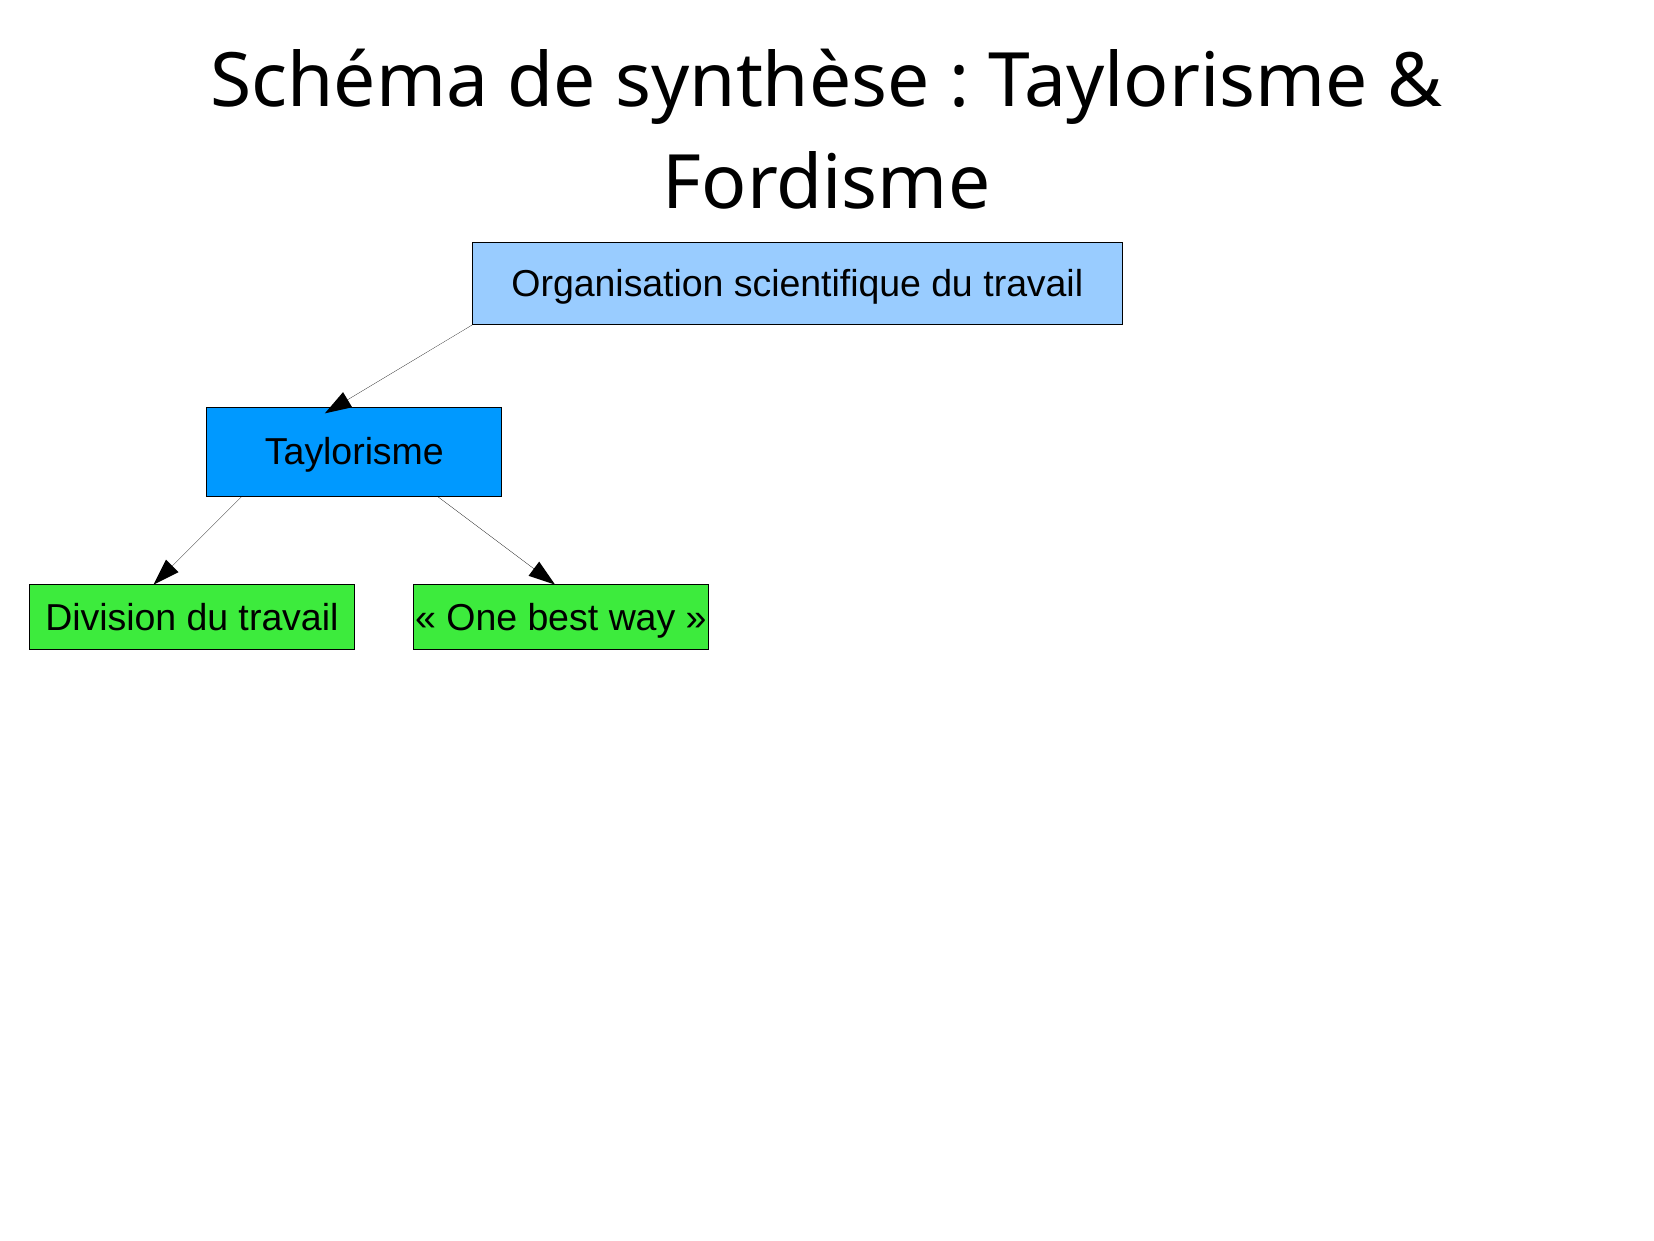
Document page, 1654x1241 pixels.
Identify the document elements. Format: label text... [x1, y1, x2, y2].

text_box Taylorisme [206, 407, 502, 497]
text_box « One best way » [413, 584, 709, 650]
text_box Division du travail [29, 584, 355, 650]
title Schéma de synthèse : Taylorisme & Fordisme [82, 49, 1571, 207]
text_box Organisation scientifique du travail [472, 242, 1123, 325]
